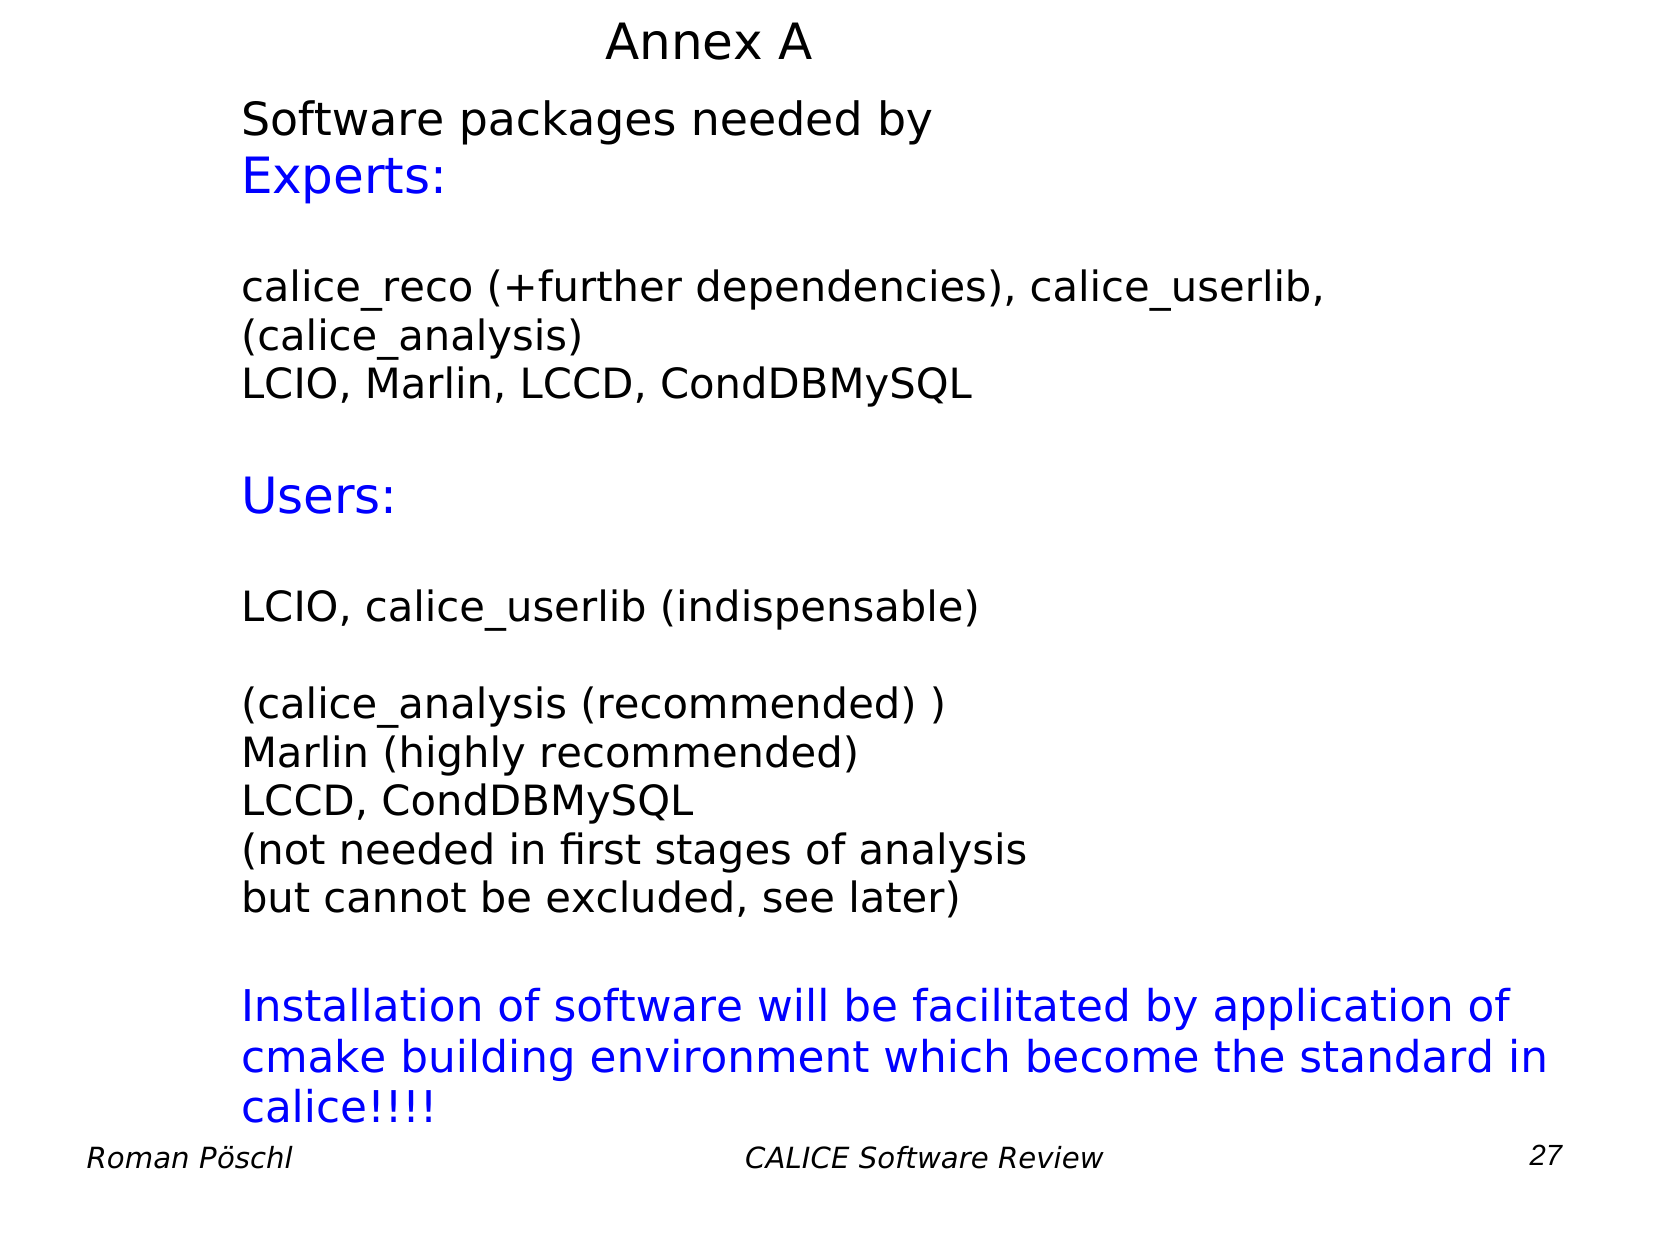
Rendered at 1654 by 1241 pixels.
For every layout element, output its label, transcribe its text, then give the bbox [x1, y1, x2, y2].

text_box Annex A [604, 12, 809, 72]
text_box Software packages needed by Experts: calice_reco (+further dependencies), calice_userlib, (calice_analysis) LCIO, Marlin, LCCD, CondDBMySQL Users: LCIO, calice_userlib (indispensable) (calice_analysis (recommended) ) Marlin (highly recommended) LCCD, CondDBMySQL (not needed in first stages of analysis but cannot be excluded, see later) Installation of software will be facilitated by application of cmake building environment which become the standard in calice!!!! [241, 93, 1574, 1241]
